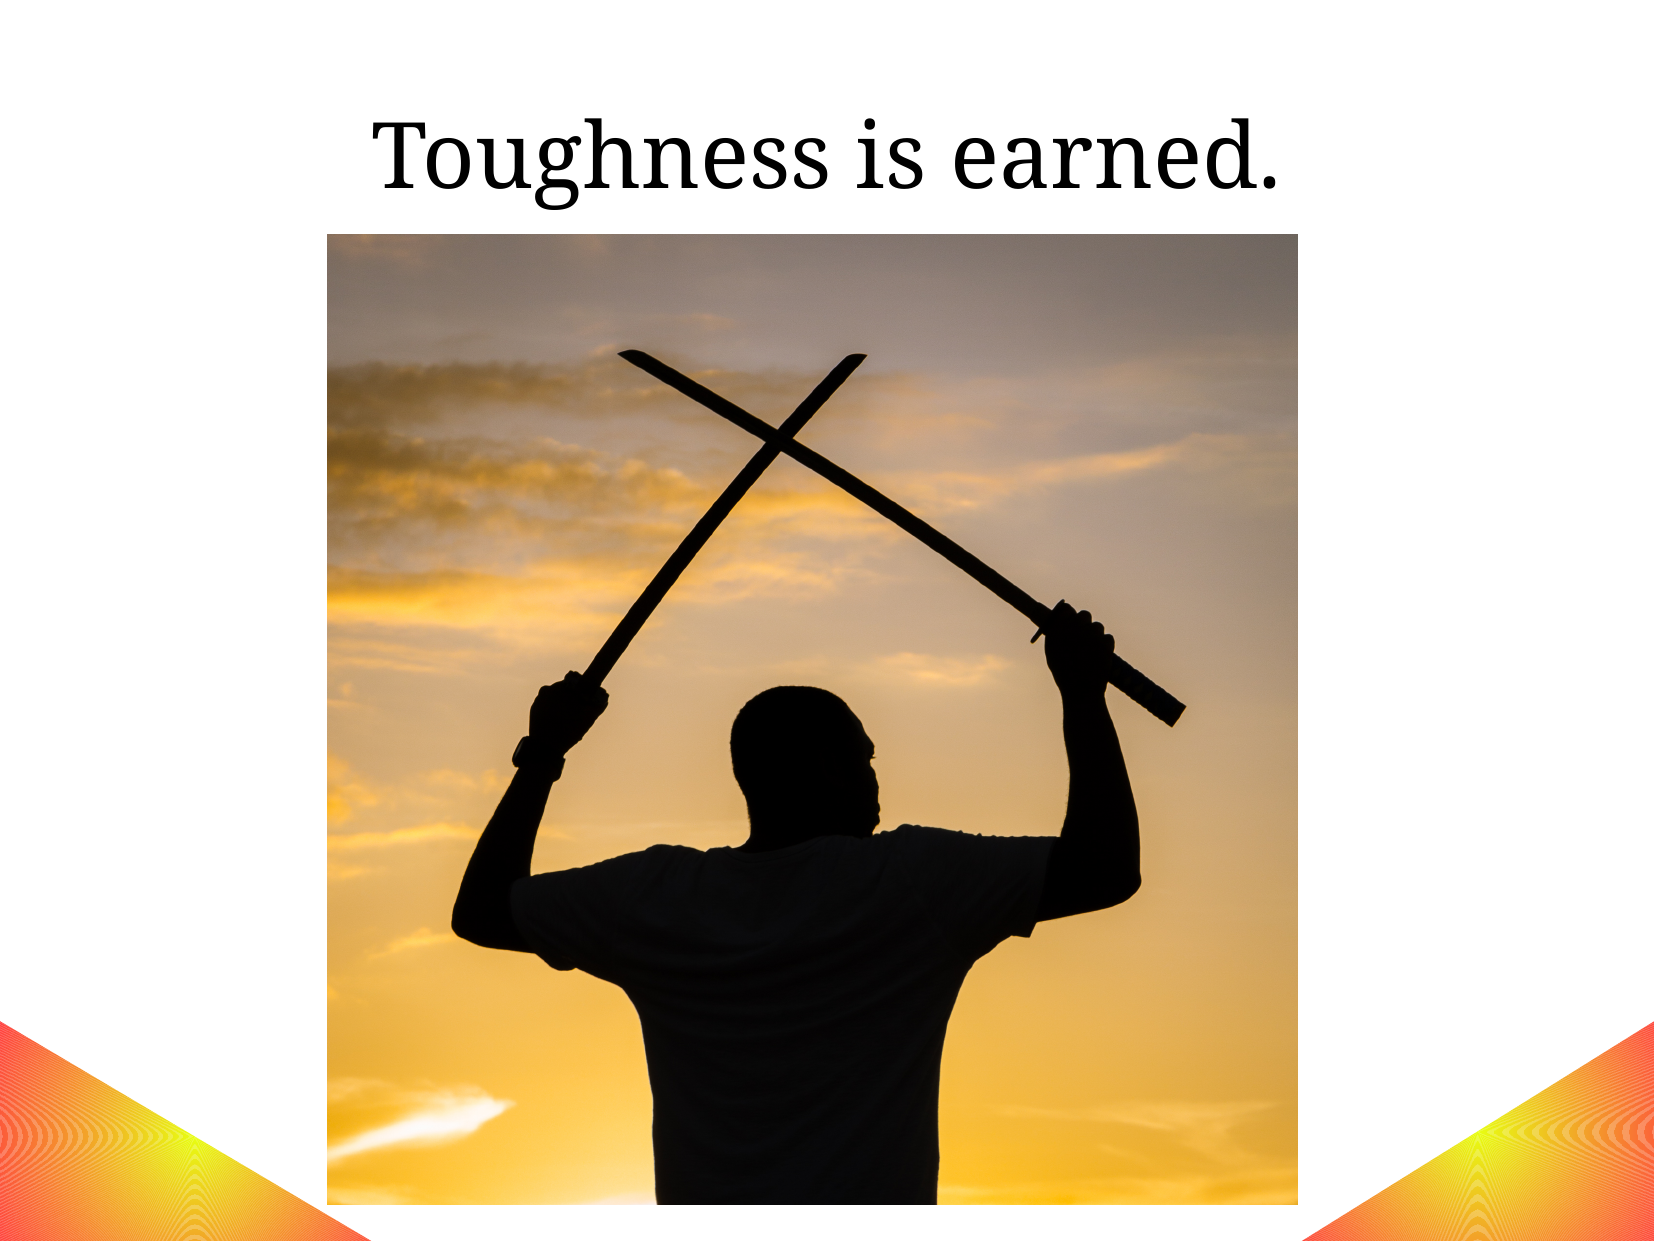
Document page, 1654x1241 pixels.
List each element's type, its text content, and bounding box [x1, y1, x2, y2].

picture [327, 234, 1298, 1205]
text_box [1301, 1021, 1654, 1241]
title Toughness is earned. [82, 49, 1571, 257]
text_box [0, 1021, 372, 1241]
